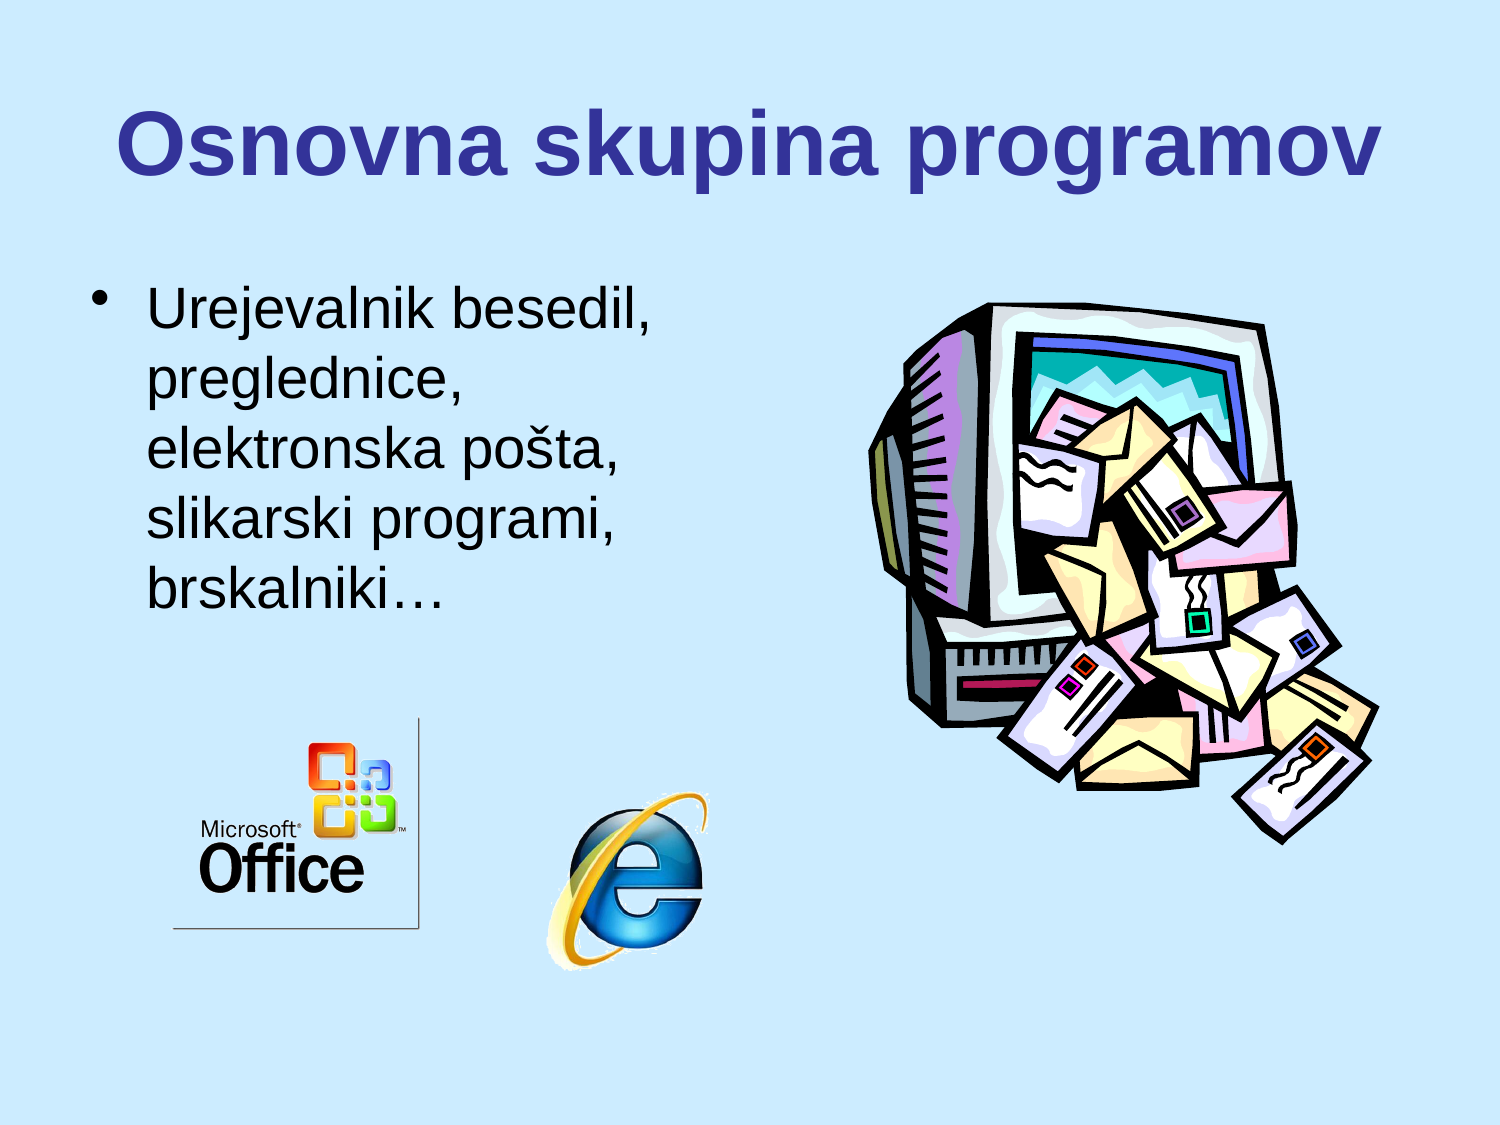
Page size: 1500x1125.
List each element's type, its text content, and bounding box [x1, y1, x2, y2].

picture [171, 716, 420, 930]
picture [490, 774, 774, 988]
list Urejevalnik besedil, preglednice, elektronska pošta, slikarski programi, brskalniki… [75, 262, 738, 1005]
title Osnovna skupina programov [75, 45, 1425, 233]
picture [868, 302, 1385, 851]
